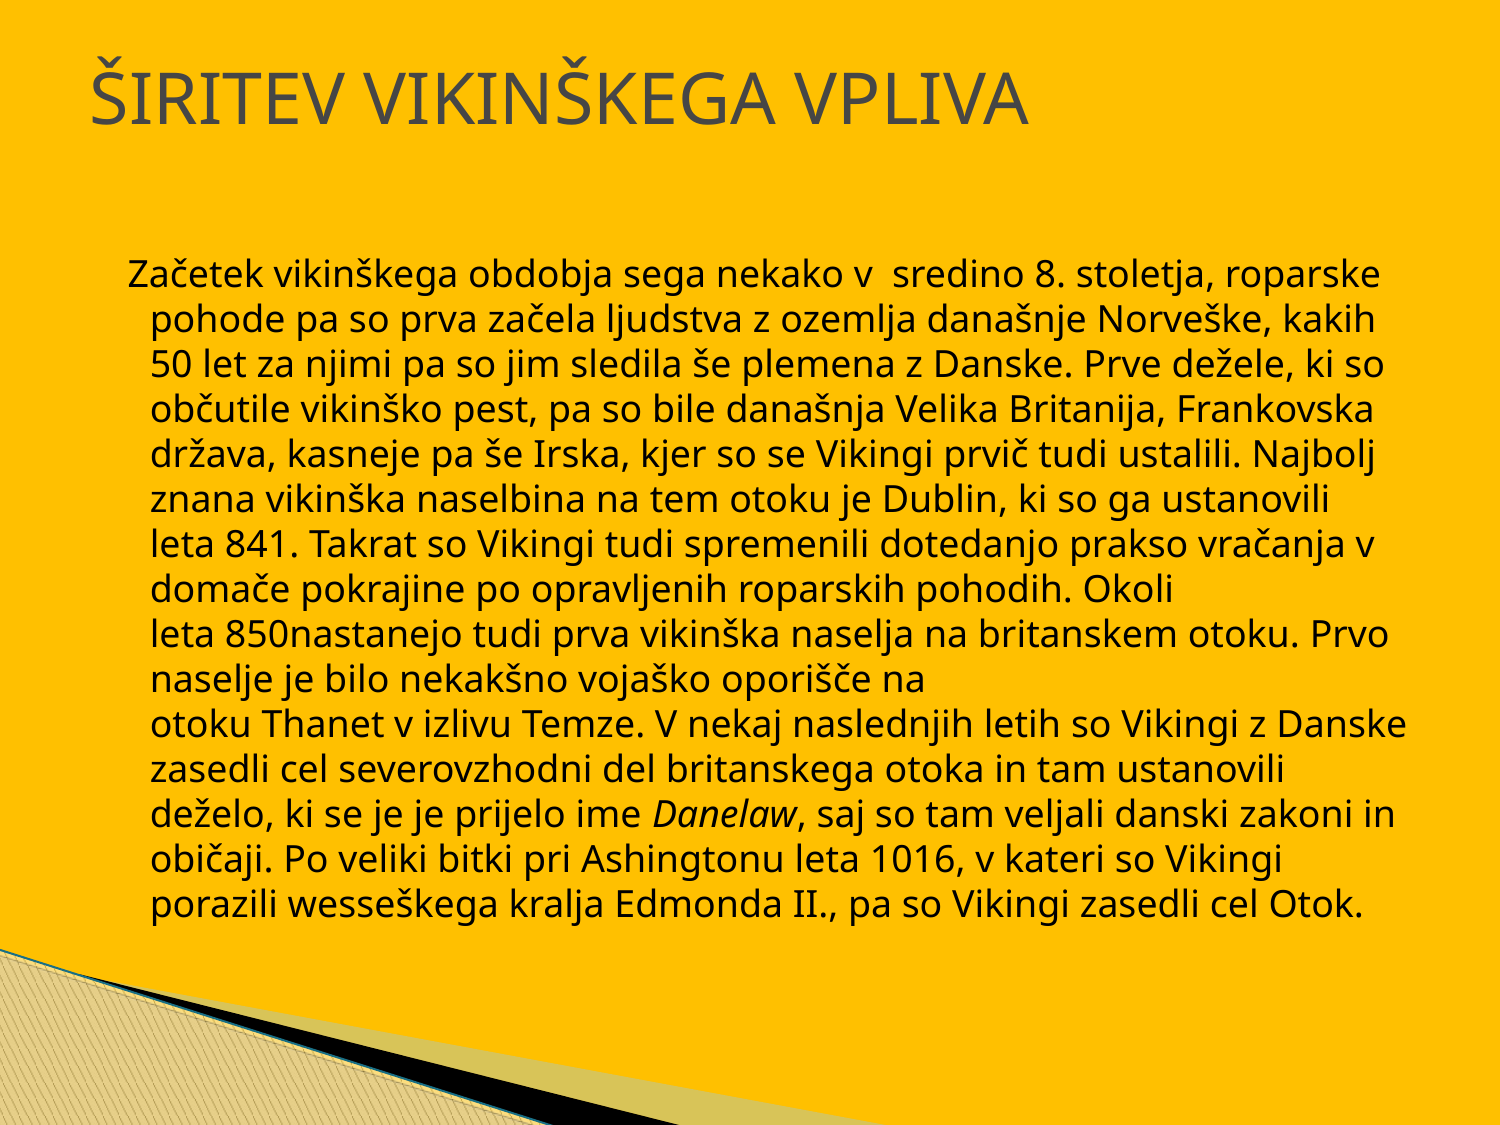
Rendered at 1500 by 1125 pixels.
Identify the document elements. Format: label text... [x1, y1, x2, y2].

list Začetek vikinškega obdobja sega nekako v sredino 8. stoletja, roparske pohode pa so prva začela ljudstva z ozemlja današnje Norveške, kakih 50 let za njimi pa so jim sledila še plemena z Danske. Prve dežele, ki so občutile vikinško pest, pa so bile današnja Velika Britanija, Frankovska država, kasneje pa še Irska, kjer so se Vikingi prvič tudi ustalili. Najbolj znana vikinška naselbina na tem otoku je Dublin, ki so ga ustanovili leta 841. Takrat so Vikingi tudi spremenili dotedanjo prakso vračanja v domače pokrajine po opravljenih roparskih pohodih. Okoli leta 850nastanejo tudi prva vikinška naselja na britanskem otoku. Prvo naselje je bilo nekakšno vojaško oporišče na otoku Thanet v izlivu Temze. V nekaj naslednjih letih so Vikingi z Danske zasedli cel severovzhodni del britanskega otoka in tam ustanovili deželo, ki se je je prijelo ime Danelaw, saj so tam veljali danski zakoni in običaji. Po veliki bitki pri Ashingtonu leta 1016, v kateri so Vikingi porazili wesseškega kralja Edmonda II., pa so Vikingi zasedli cel Otok. [75, 242, 1425, 986]
title ŠIRITEV VIKINŠKEGA VPLIVA [75, 45, 1425, 233]
